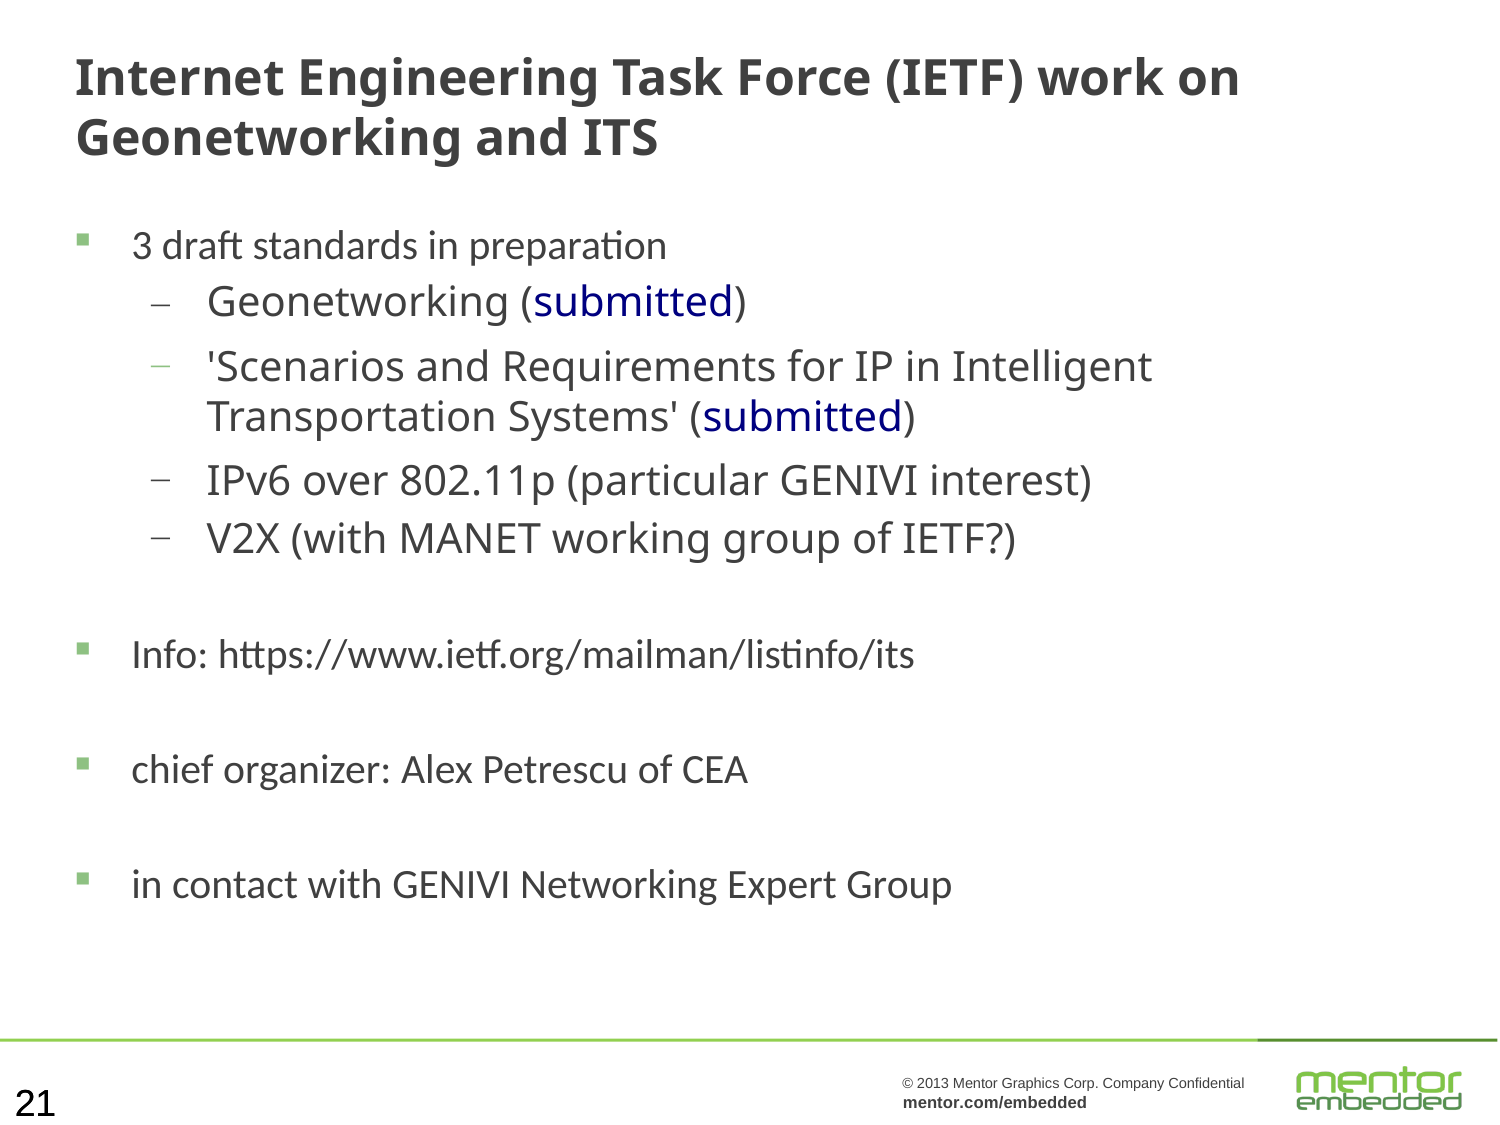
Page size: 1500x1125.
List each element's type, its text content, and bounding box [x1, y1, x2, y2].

picture [1292, 1062, 1464, 1114]
title Internet Engineering Task Force (IETF) work on Geonetworking and ITS [0, 37, 1500, 150]
list 3 draft standards in preparation Geonetworking (submitted) 'Scenarios and Requirements for IP in Intelligent Transportation Systems' (submitted) IPv6 over 802.11p (particular GENIVI interest) V2X (with MANET working group of IETF?) Info: https://www.ietf.org/mailman/listinfo/its chief organizer: Alex Petrescu of CEA in contact with GENIVI Networking Expert Group [0, 210, 1500, 931]
